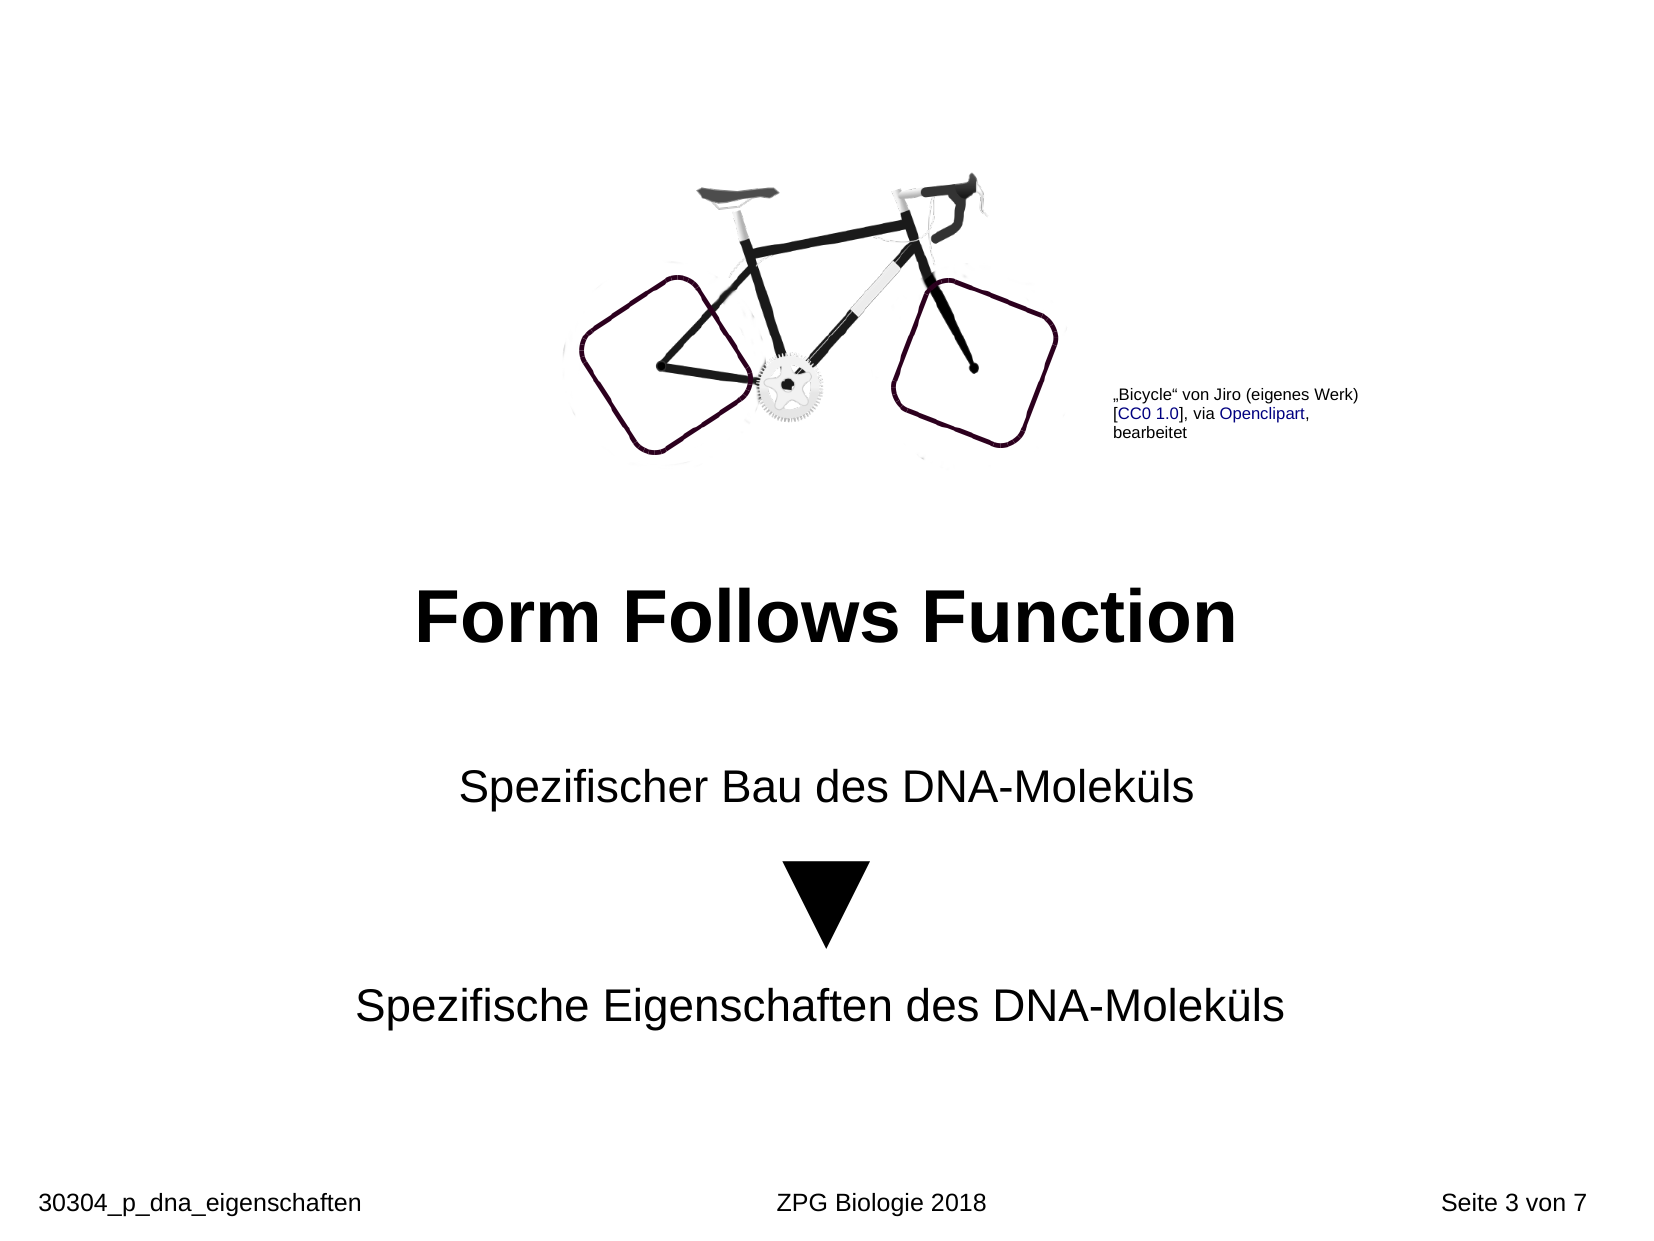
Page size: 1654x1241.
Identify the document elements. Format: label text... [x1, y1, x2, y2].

text_box „Bicycle“ von Jiro (eigenes Werk) [CC0 1.0], via Openclipart, bearbeitet [1098, 377, 1382, 450]
picture [539, 153, 1099, 473]
text_box 30304_p_dna_eigenschaften ZPG Biologie 2018 Seite 3 von 7 [23, 1181, 1619, 1224]
text_box Form Follows Function Spezifischer Bau des DNA-Moleküls ▼ Spezifische Eigenschaften des DNA-Moleküls [236, 566, 1418, 1063]
